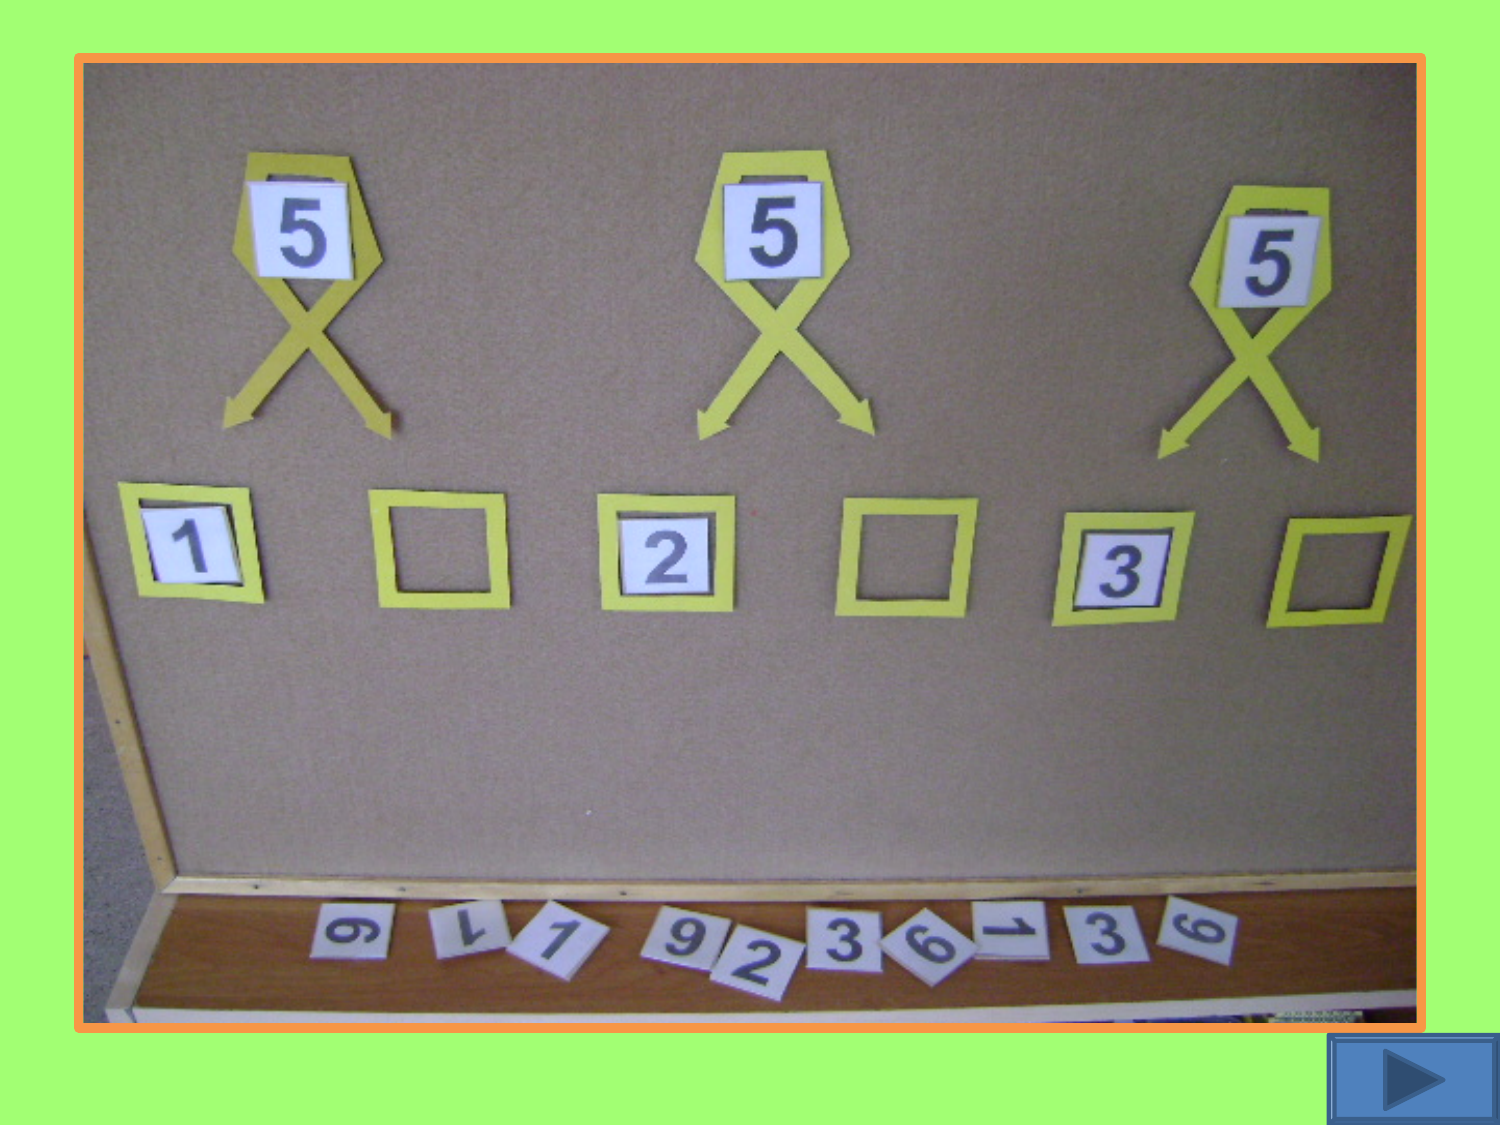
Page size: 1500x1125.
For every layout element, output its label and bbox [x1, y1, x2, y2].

text_box [1330, 1034, 1500, 1125]
picture [83, 62, 1417, 1024]
